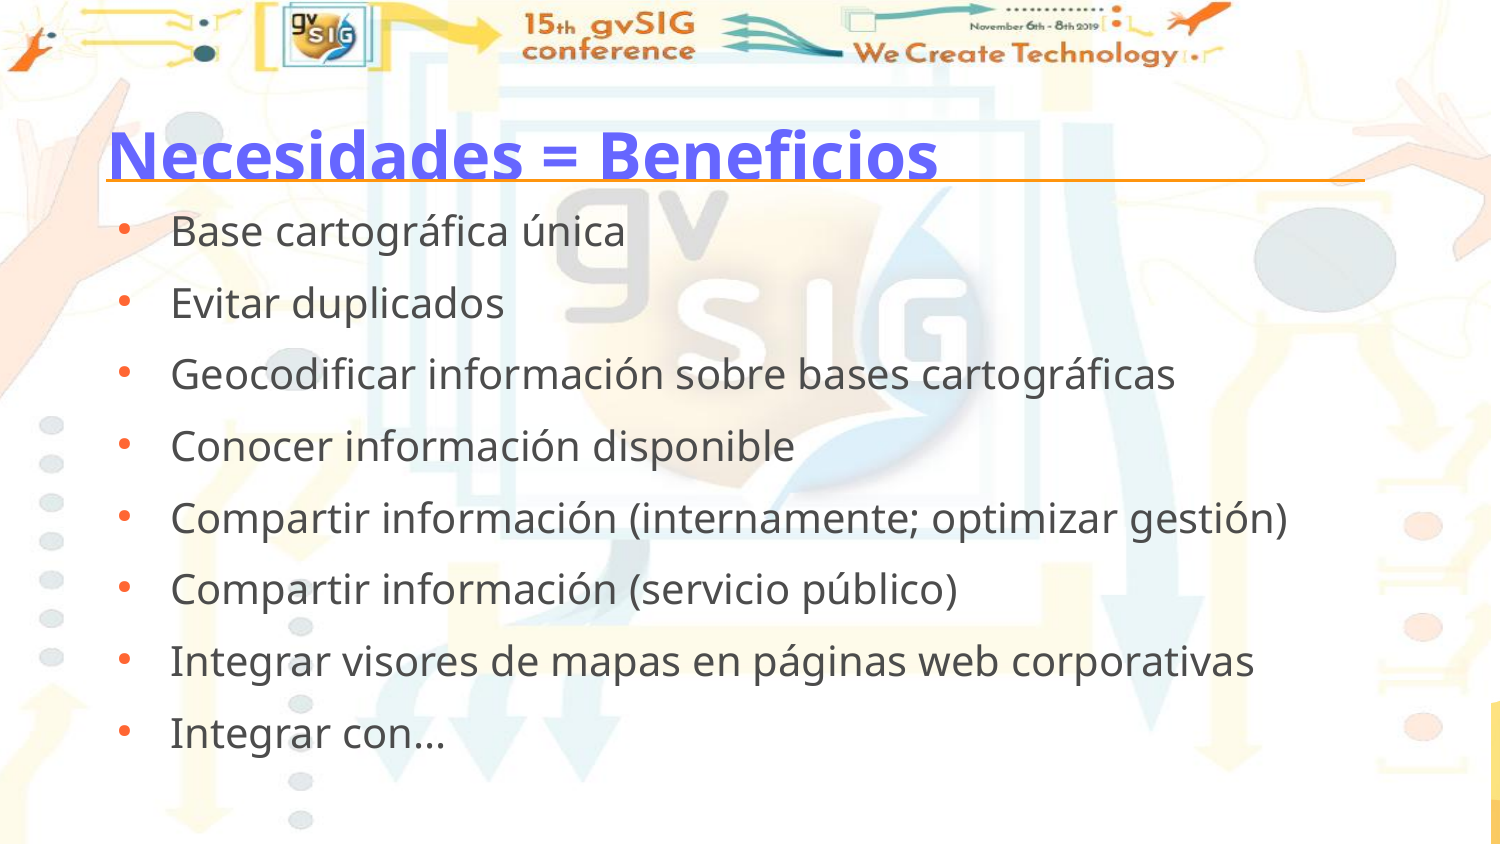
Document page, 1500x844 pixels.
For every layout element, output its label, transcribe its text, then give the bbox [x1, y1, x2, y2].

picture [0, 0, 1500, 844]
list Base cartográfica única Evitar duplicados Geocodificar información sobre bases cartográficas Conocer información disponible Compartir información (internamente; optimizar gestión) Compartir información (servicio público) Integrar visores de mapas en páginas web corporativas Integrar con... [99, 129, 1359, 844]
title Necesidades = Beneficios [106, 115, 1457, 193]
